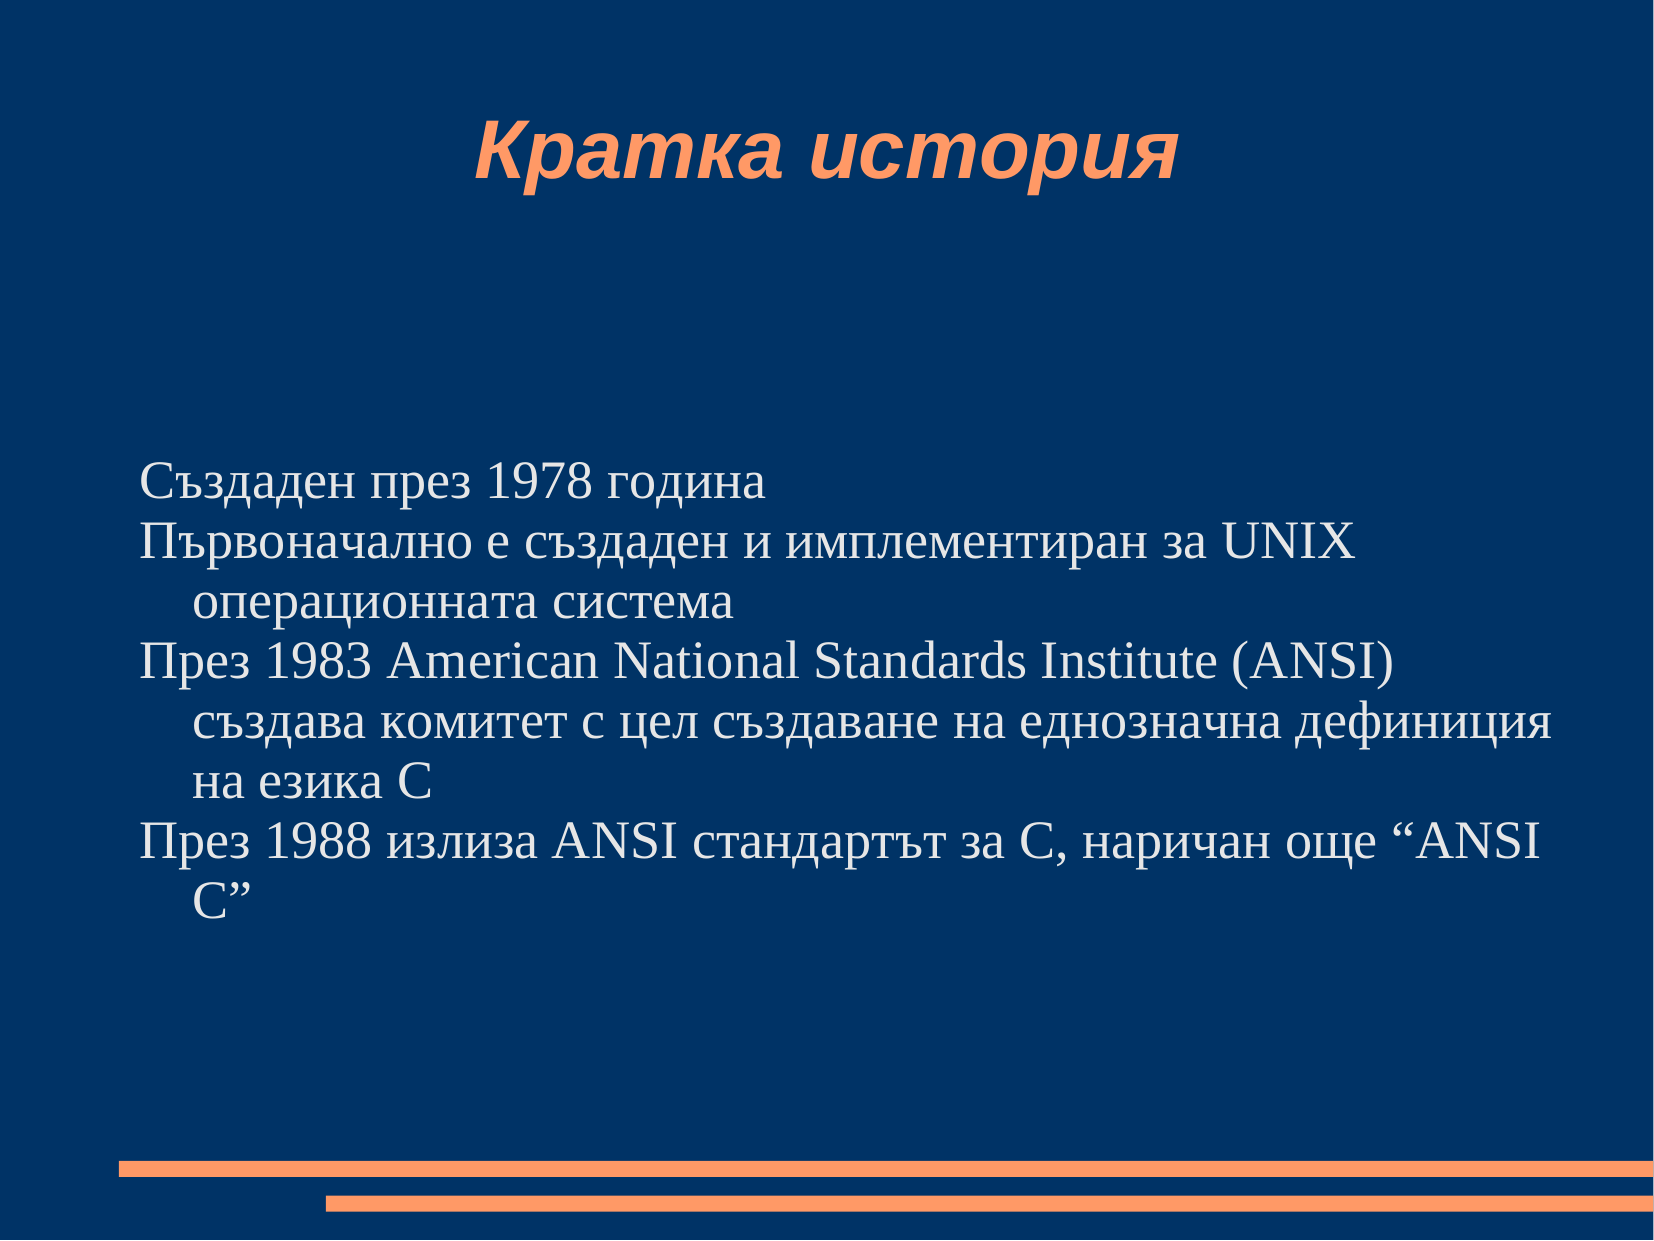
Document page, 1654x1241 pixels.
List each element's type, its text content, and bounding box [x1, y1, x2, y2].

list Създаден през 1978 година Първоначално е създаден и имплементиран за UNIX операционната система През 1983 American National Standards Institute (ANSI) създава комитет с цел създаване на еднозначна дефиниция на езика С През 1988 излиза ANSI стандартът за С, наричан още “ANSI C” [121, 450, 1561, 1118]
title Кратка история [121, 46, 1534, 254]
